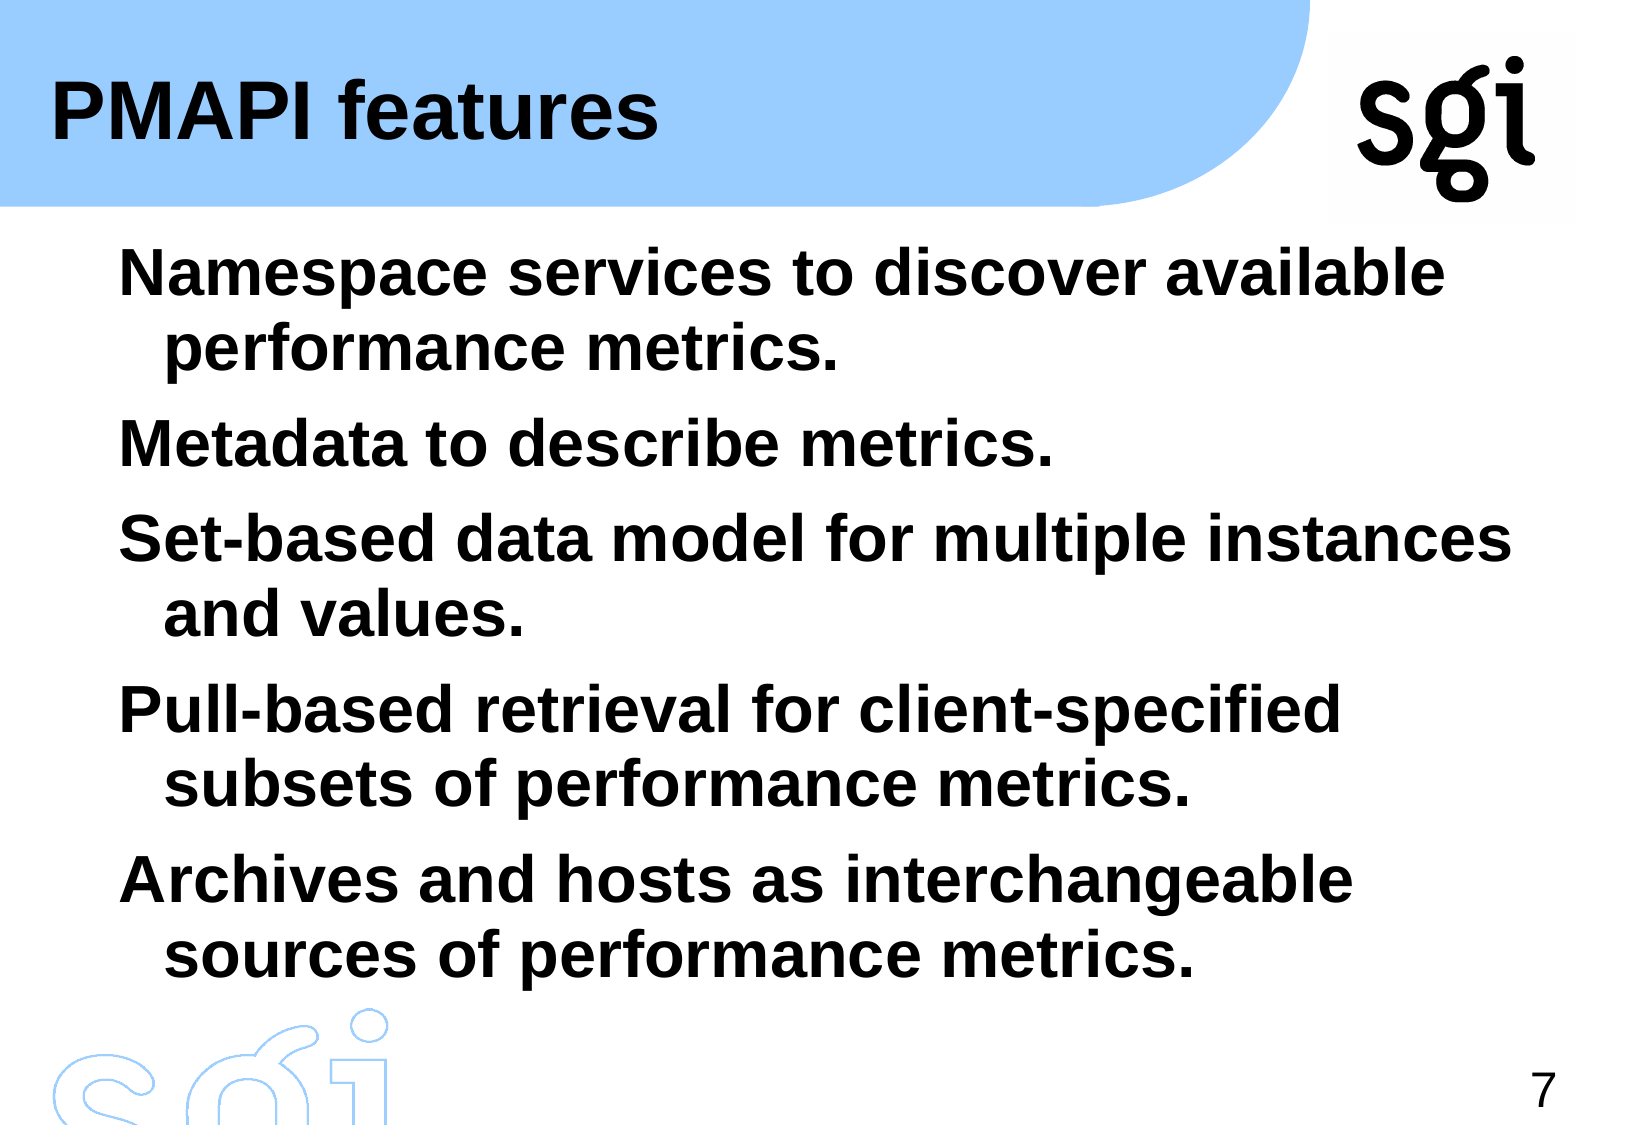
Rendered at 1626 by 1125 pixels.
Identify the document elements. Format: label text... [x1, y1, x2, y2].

title PMAPI features [36, 33, 1318, 199]
list Namespace services to discover available performance metrics. Metadata to describe metrics. Set-based data model for multiple instances and values. Pull-based retrieval for client-specified subsets of performance metrics. Archives and hosts as interchangeable sources of performance metrics. [87, 228, 1538, 1046]
